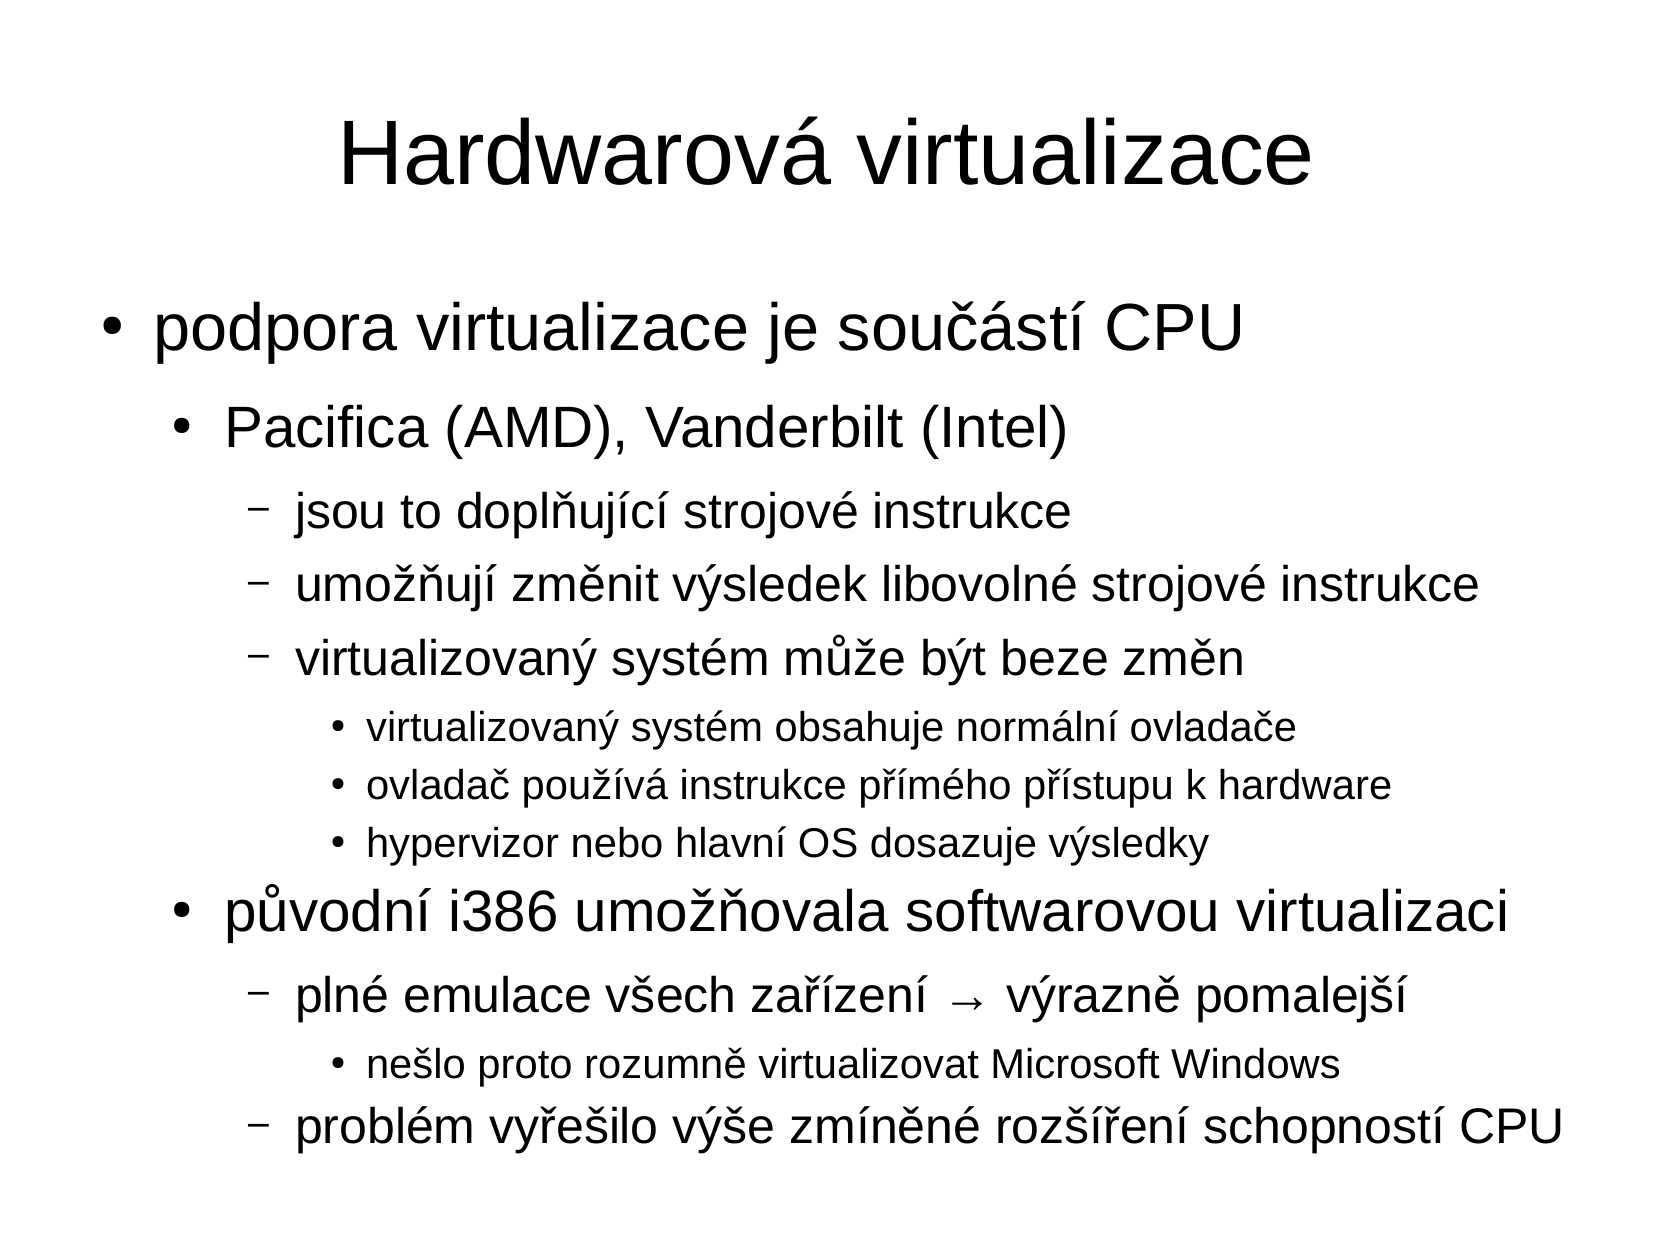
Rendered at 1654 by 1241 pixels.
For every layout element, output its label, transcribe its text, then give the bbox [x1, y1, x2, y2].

list podpora virtualizace je součástí CPU Pacifica (AMD), Vanderbilt (Intel) jsou to doplňující strojové instrukce umožňují změnit výsledek libovolné strojové instrukce virtualizovaný systém může být beze změn virtualizovaný systém obsahuje normální ovladače ovladač používá instrukce přímého přístupu k hardware hypervizor nebo hlavní OS dosazuje výsledky původní i386 umožňovala softwarovou virtualizaci plné emulace všech zařízení → výrazně pomalejší nešlo proto rozumně virtualizovat Microsoft Windows problém vyřešilo výše zmíněné rozšíření schopností CPU [82, 290, 1571, 1156]
title Hardwarová virtualizace [82, 56, 1571, 250]
